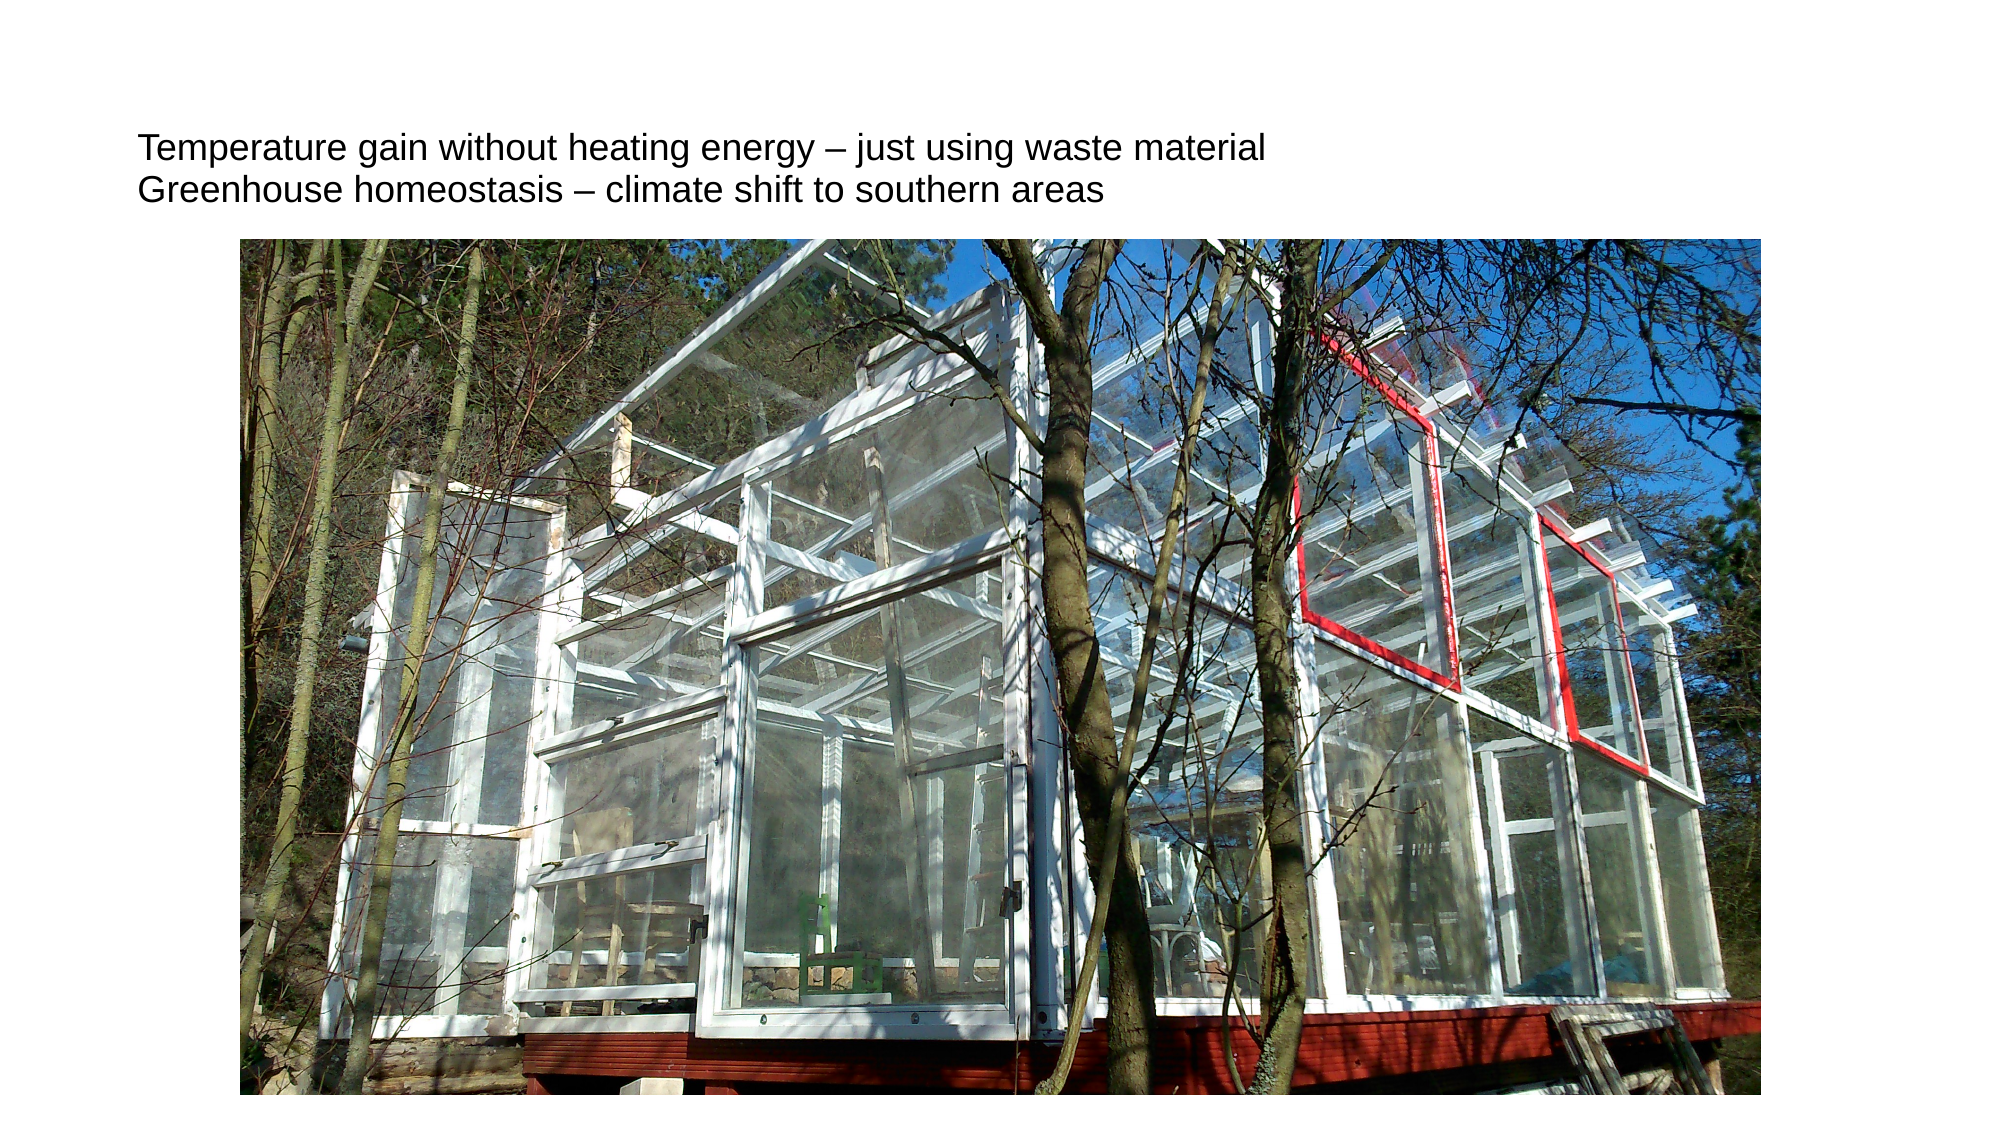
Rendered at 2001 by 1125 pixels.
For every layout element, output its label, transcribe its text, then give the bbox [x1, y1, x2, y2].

title Temperature gain without heating energy – just using waste material Greenhouse homeostasis – climate shift to southern areas [137, 59, 1863, 278]
picture [240, 239, 1761, 1096]
